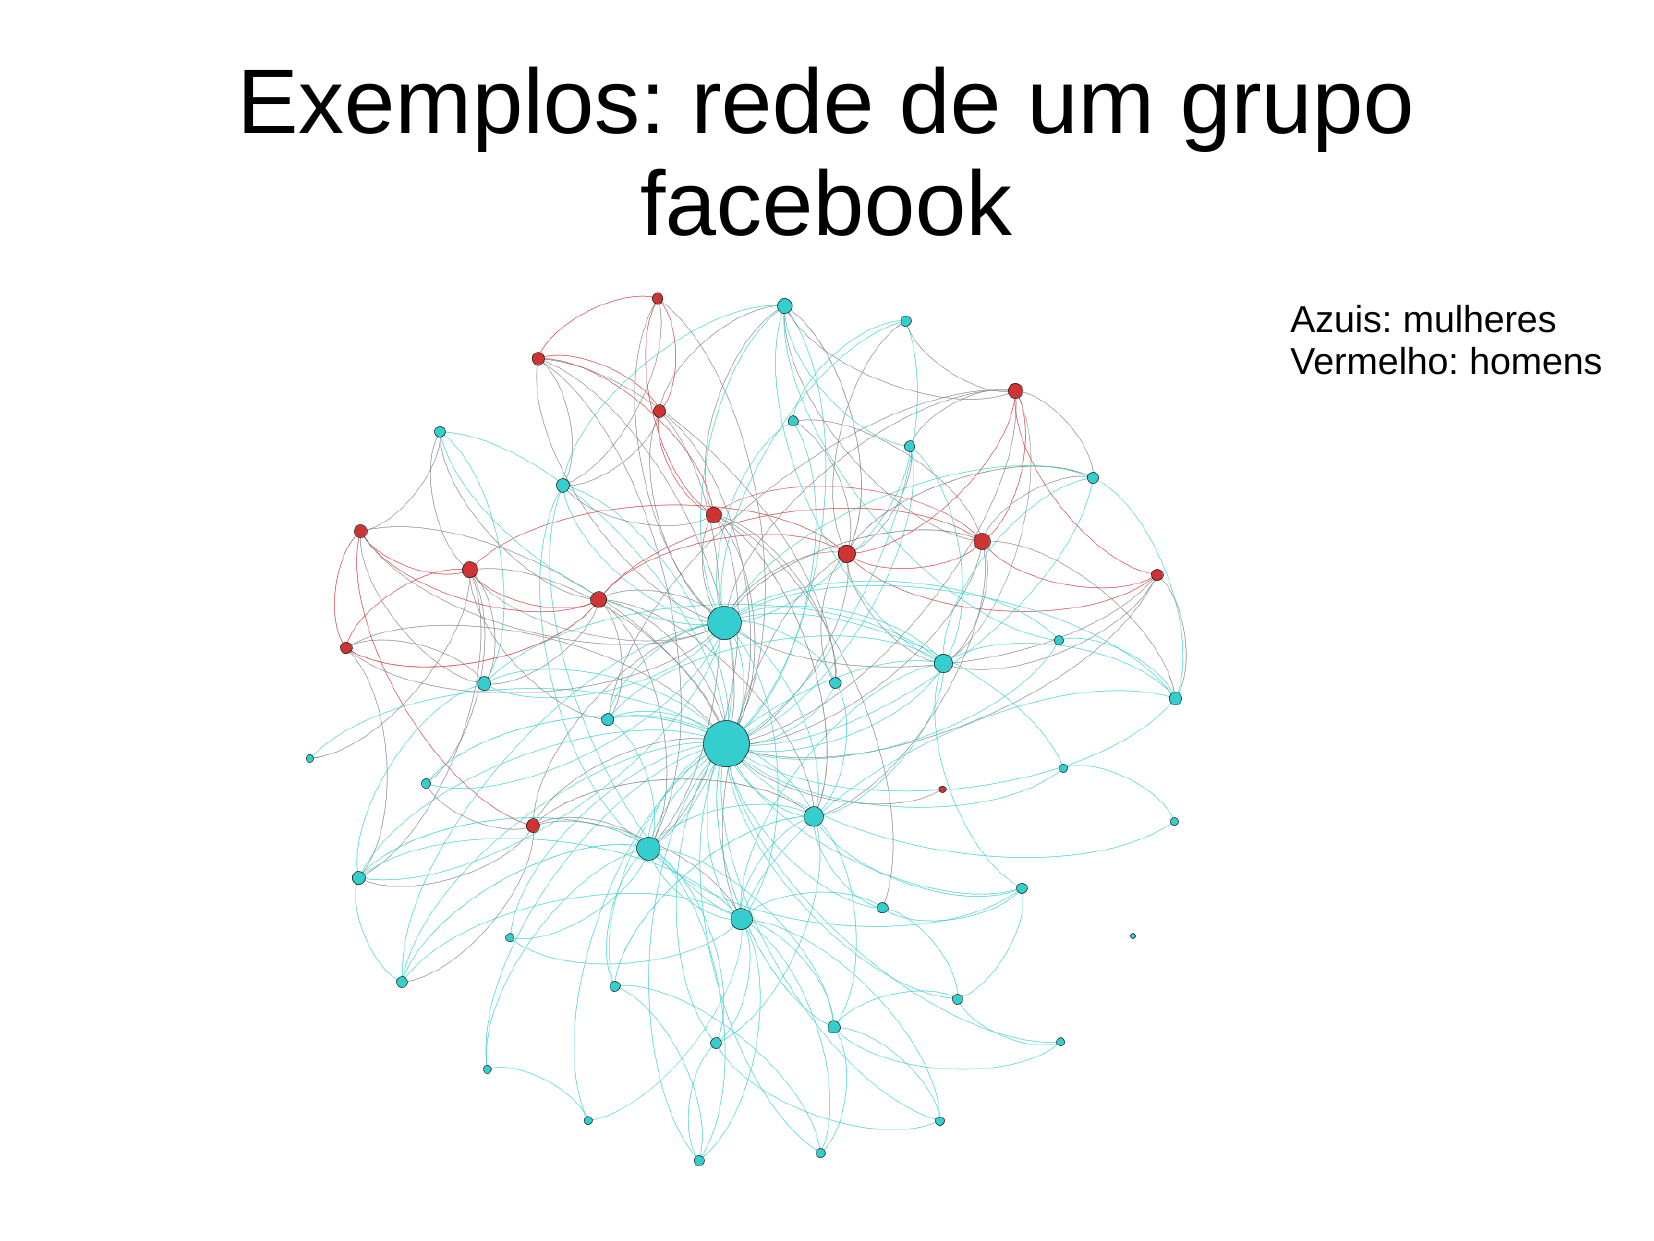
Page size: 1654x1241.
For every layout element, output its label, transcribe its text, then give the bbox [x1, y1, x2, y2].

text_box Azuis: mulheres Vermelho: homens [1275, 290, 1617, 390]
picture [271, 256, 1217, 1202]
title Exemplos: rede de um grupo facebook [82, 49, 1571, 257]
